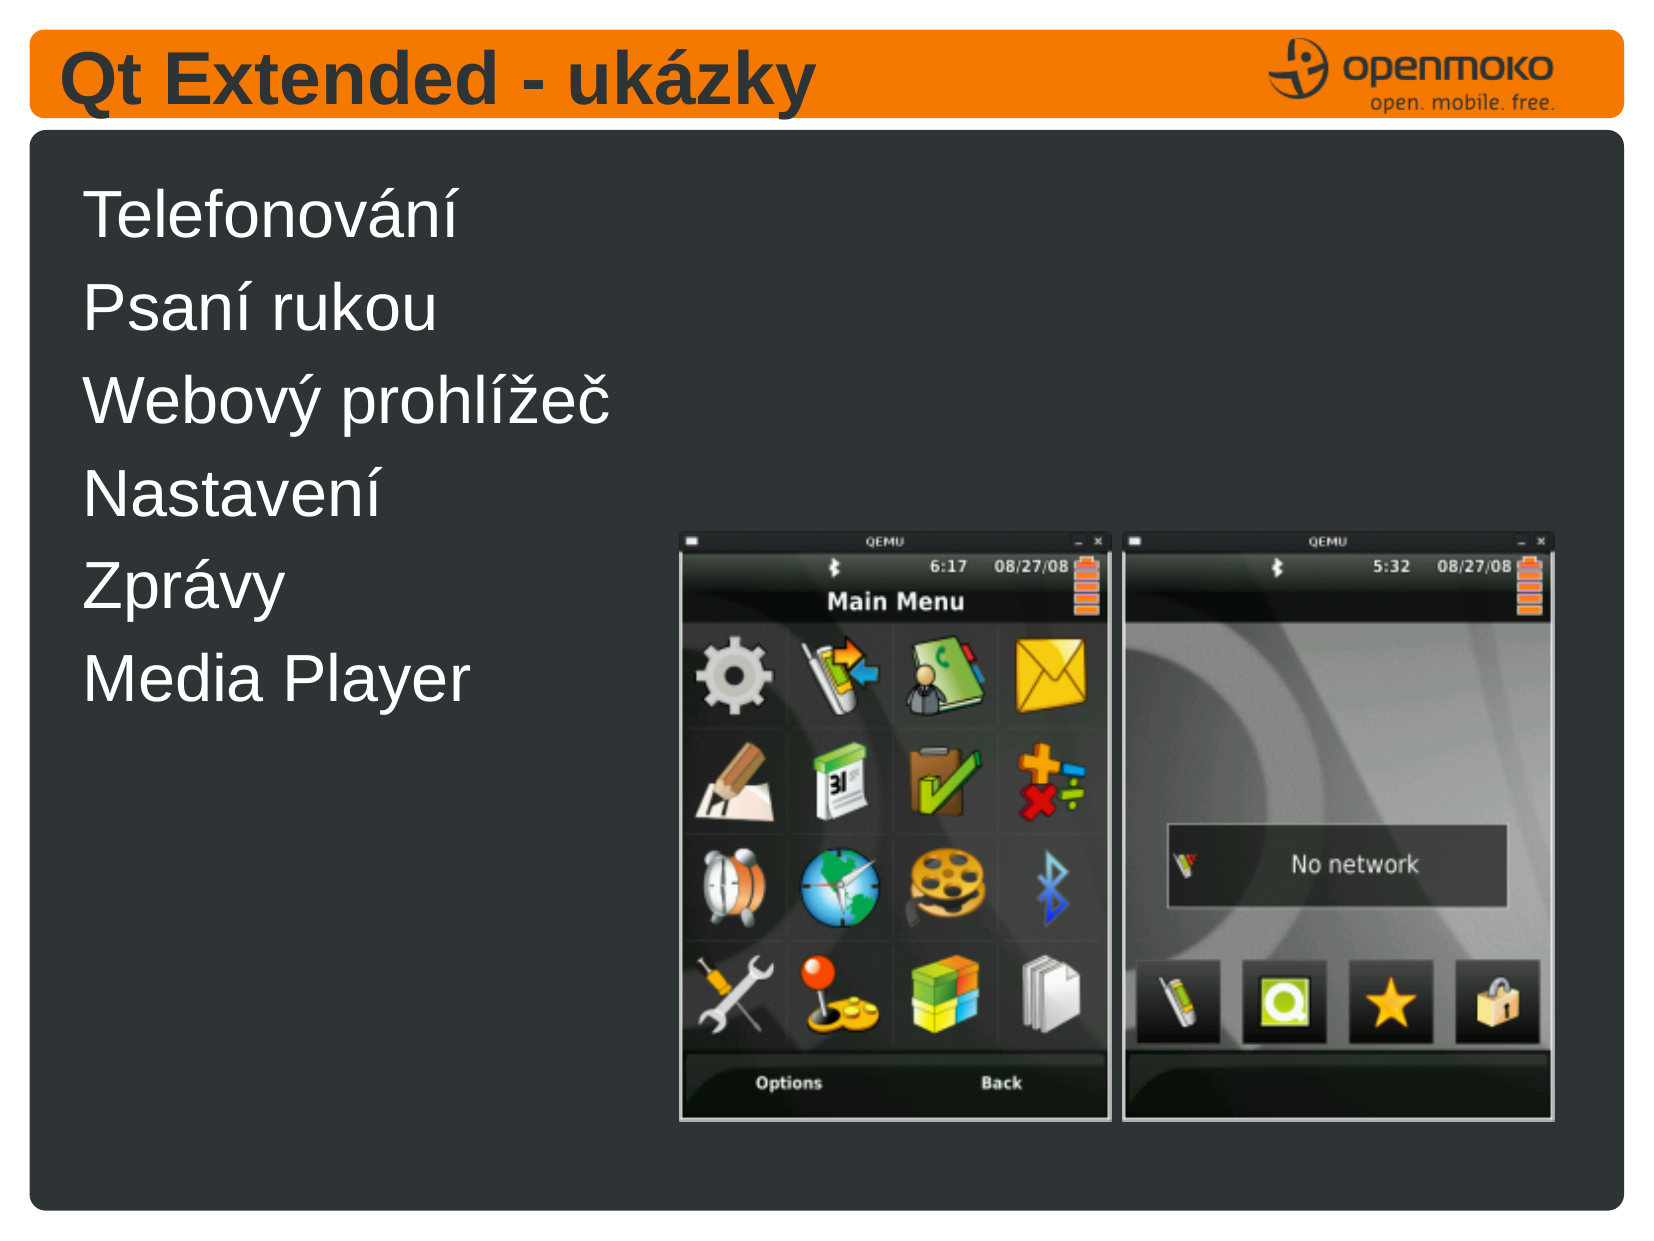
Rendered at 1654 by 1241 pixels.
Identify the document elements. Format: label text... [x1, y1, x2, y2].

title Qt Extended - ukázky [59, 29, 1361, 128]
picture [1361, 38, 1554, 114]
picture [679, 531, 1112, 1123]
list Telefonování Psaní rukou Webový prohlížeč Nastavení Zprávy Media Player [82, 177, 1571, 1182]
picture [1122, 531, 1555, 1123]
